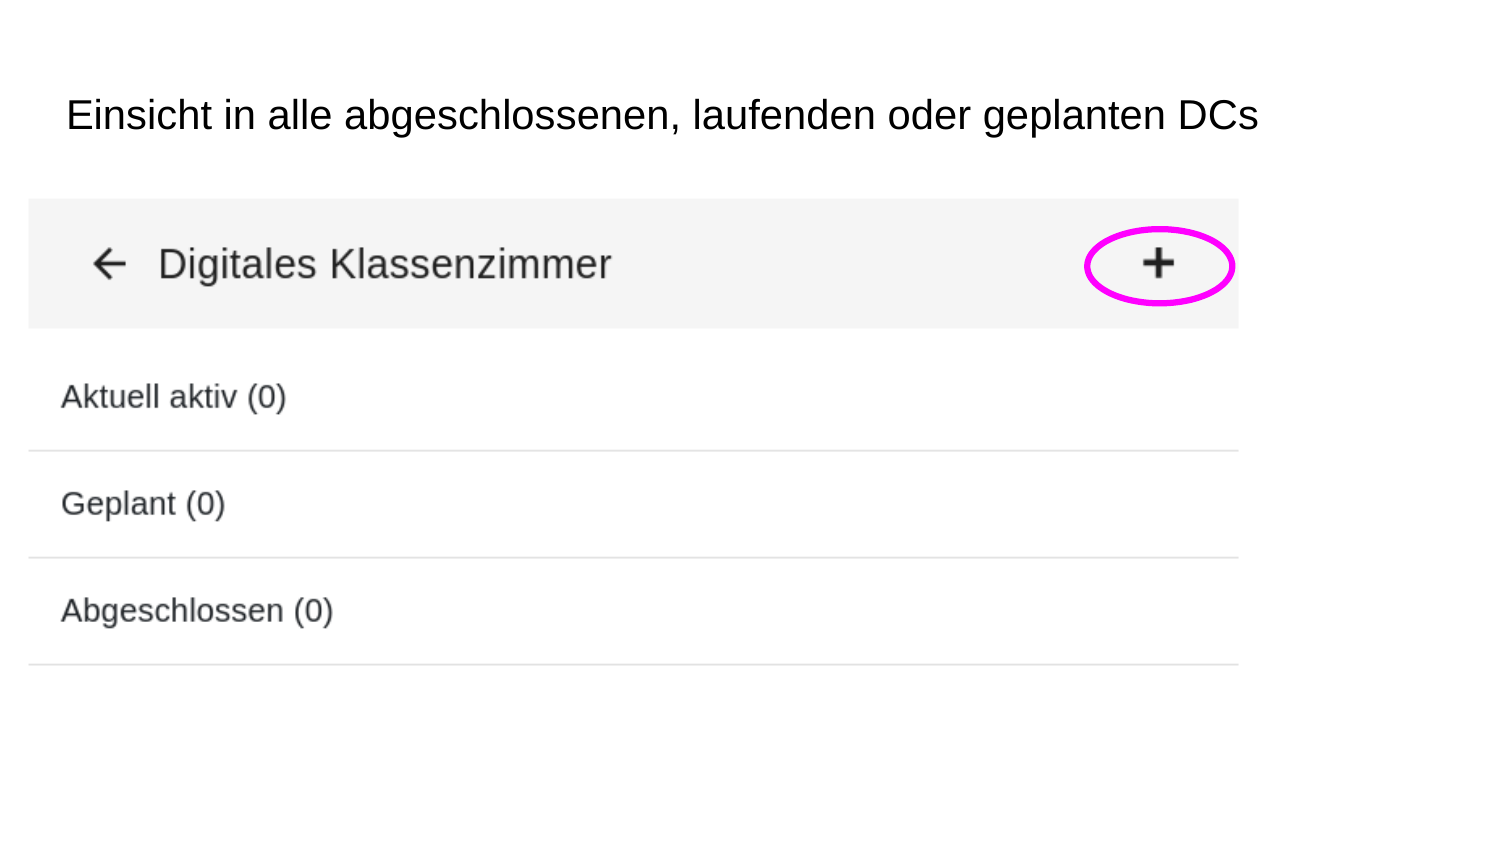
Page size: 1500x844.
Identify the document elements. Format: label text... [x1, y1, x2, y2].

title Einsicht in alle abgeschlossenen, laufenden oder geplanten DCs [51, 72, 1449, 167]
picture [24, 191, 1268, 703]
